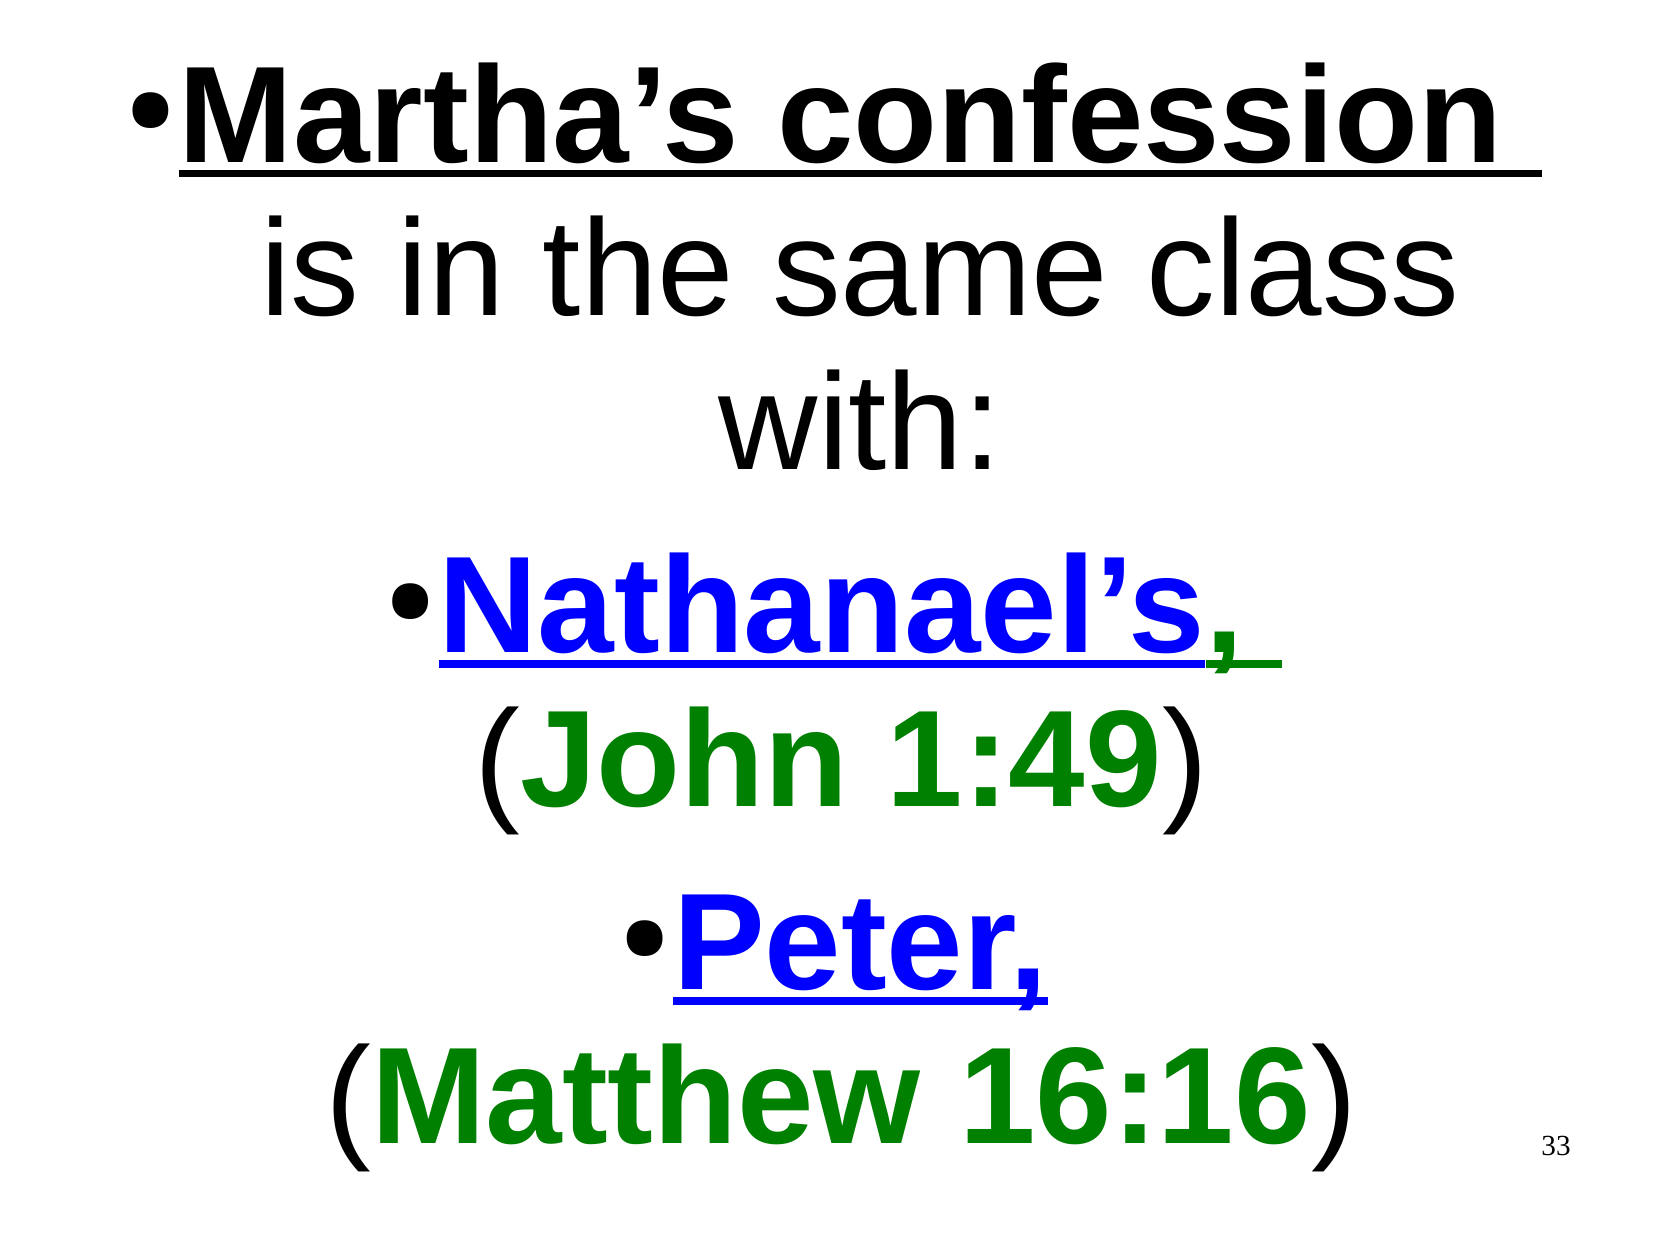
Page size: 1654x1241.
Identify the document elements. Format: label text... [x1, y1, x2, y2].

list Martha’s confession is in the same class with: Nathanael’s, (John 1:49) Peter, (Matthew 16:16) [37, 37, 1613, 1201]
